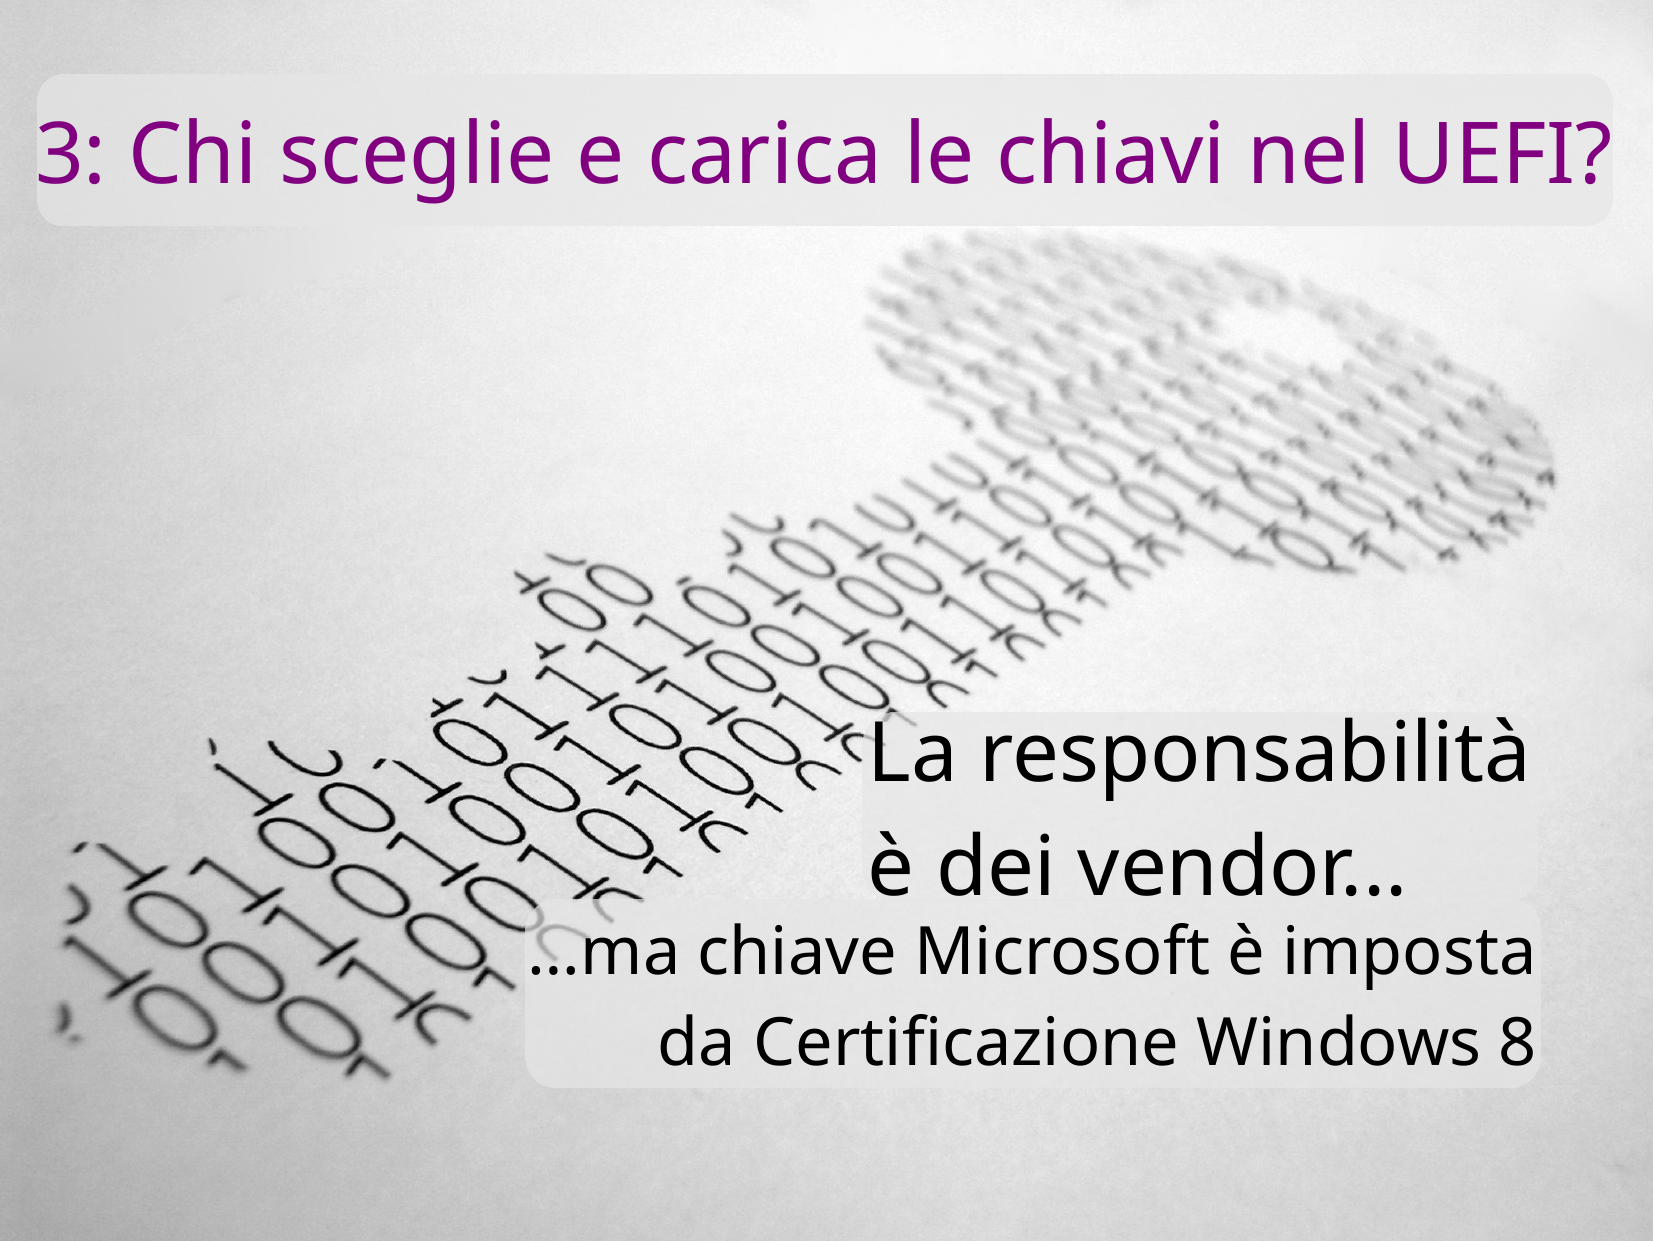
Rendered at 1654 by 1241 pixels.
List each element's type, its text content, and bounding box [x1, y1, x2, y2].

text_box …ma chiave Microsoft è imposta da Certificazione Windows 8 [542, 899, 1525, 907]
picture [0, 0, 1653, 1241]
text_box La responsabilità è dei vendor... [880, 712, 1515, 719]
text_box 3: Chi sceglie e carica le chiavi nel UEFI? [50, 74, 1592, 81]
